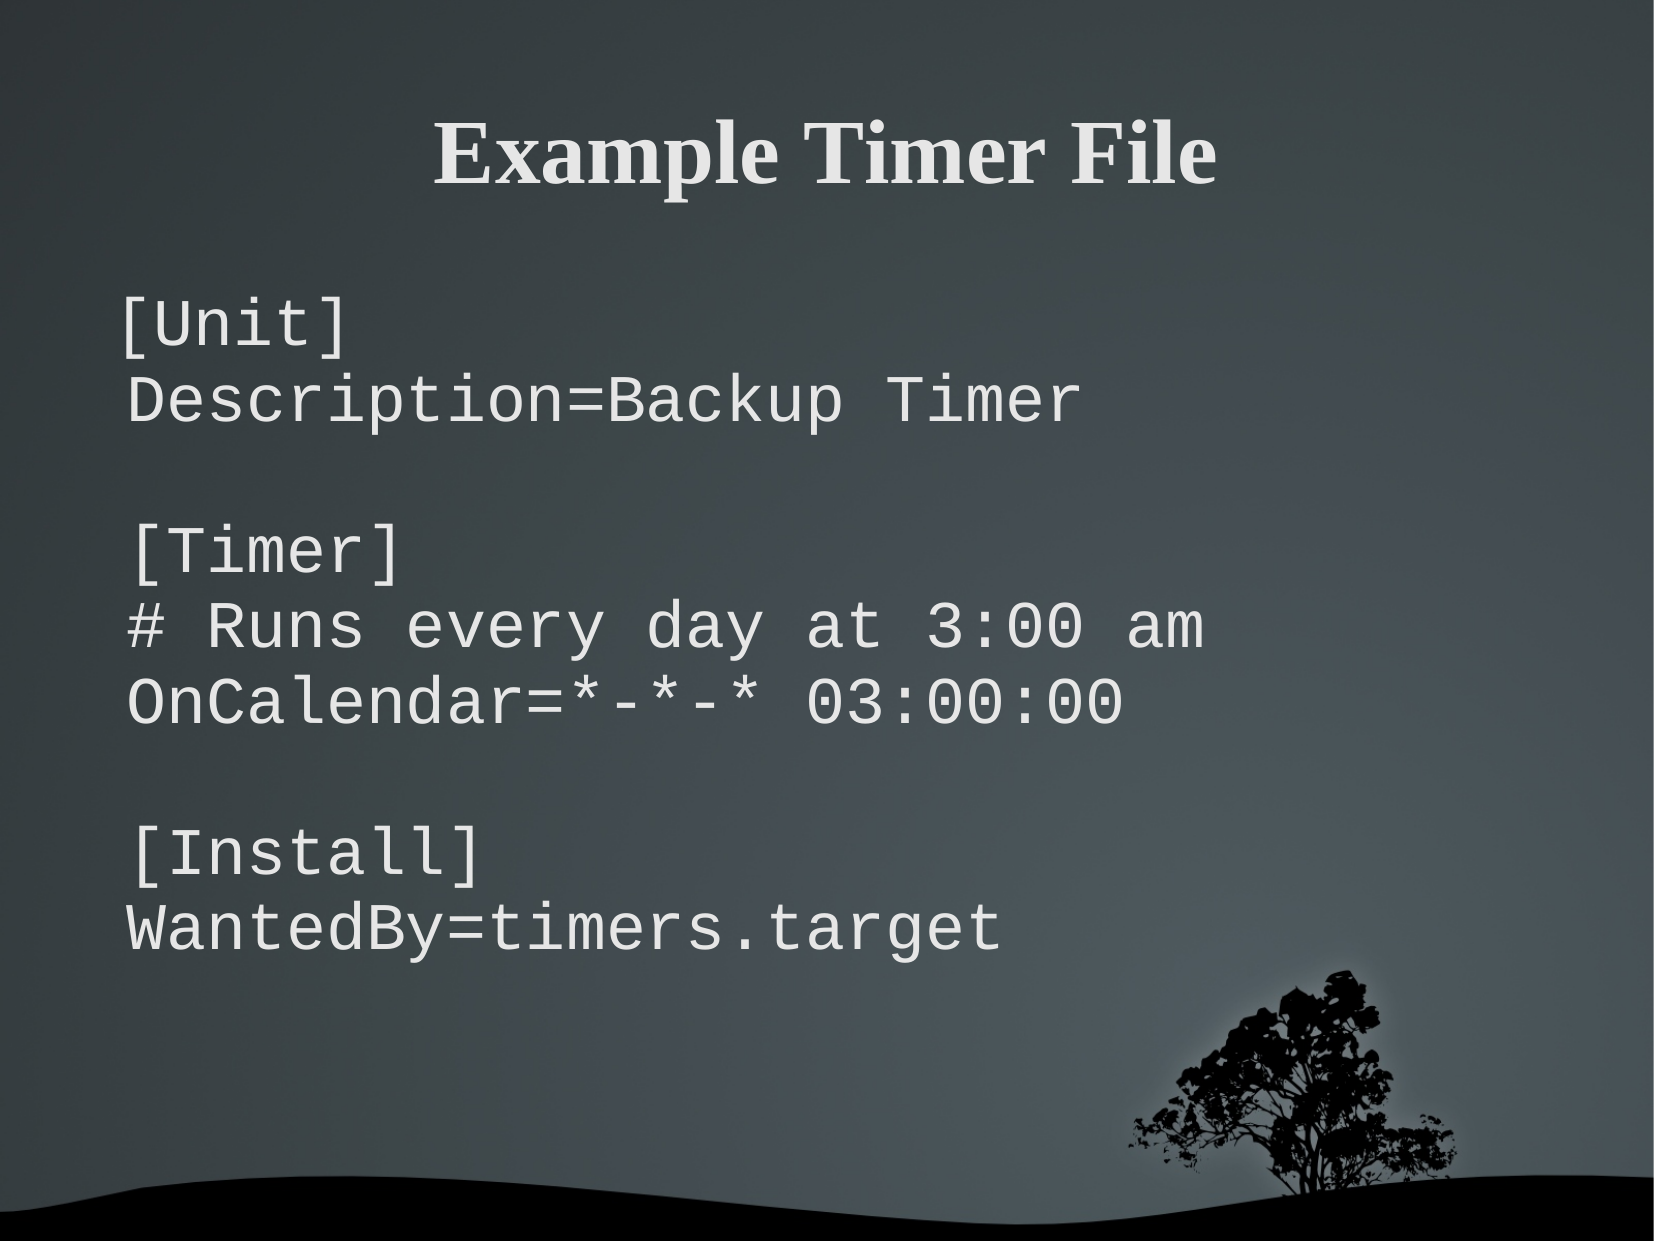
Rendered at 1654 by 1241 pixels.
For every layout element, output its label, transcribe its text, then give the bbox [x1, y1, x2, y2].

picture [0, 0, 1654, 1241]
title Example Timer File [82, 49, 1571, 257]
list [Unit] Description=Backup Timer [Timer] # Runs every day at 3:00 am OnCalendar=*-*-* 03:00:00 [Install] WantedBy=timers.target [0, 290, 1624, 1109]
